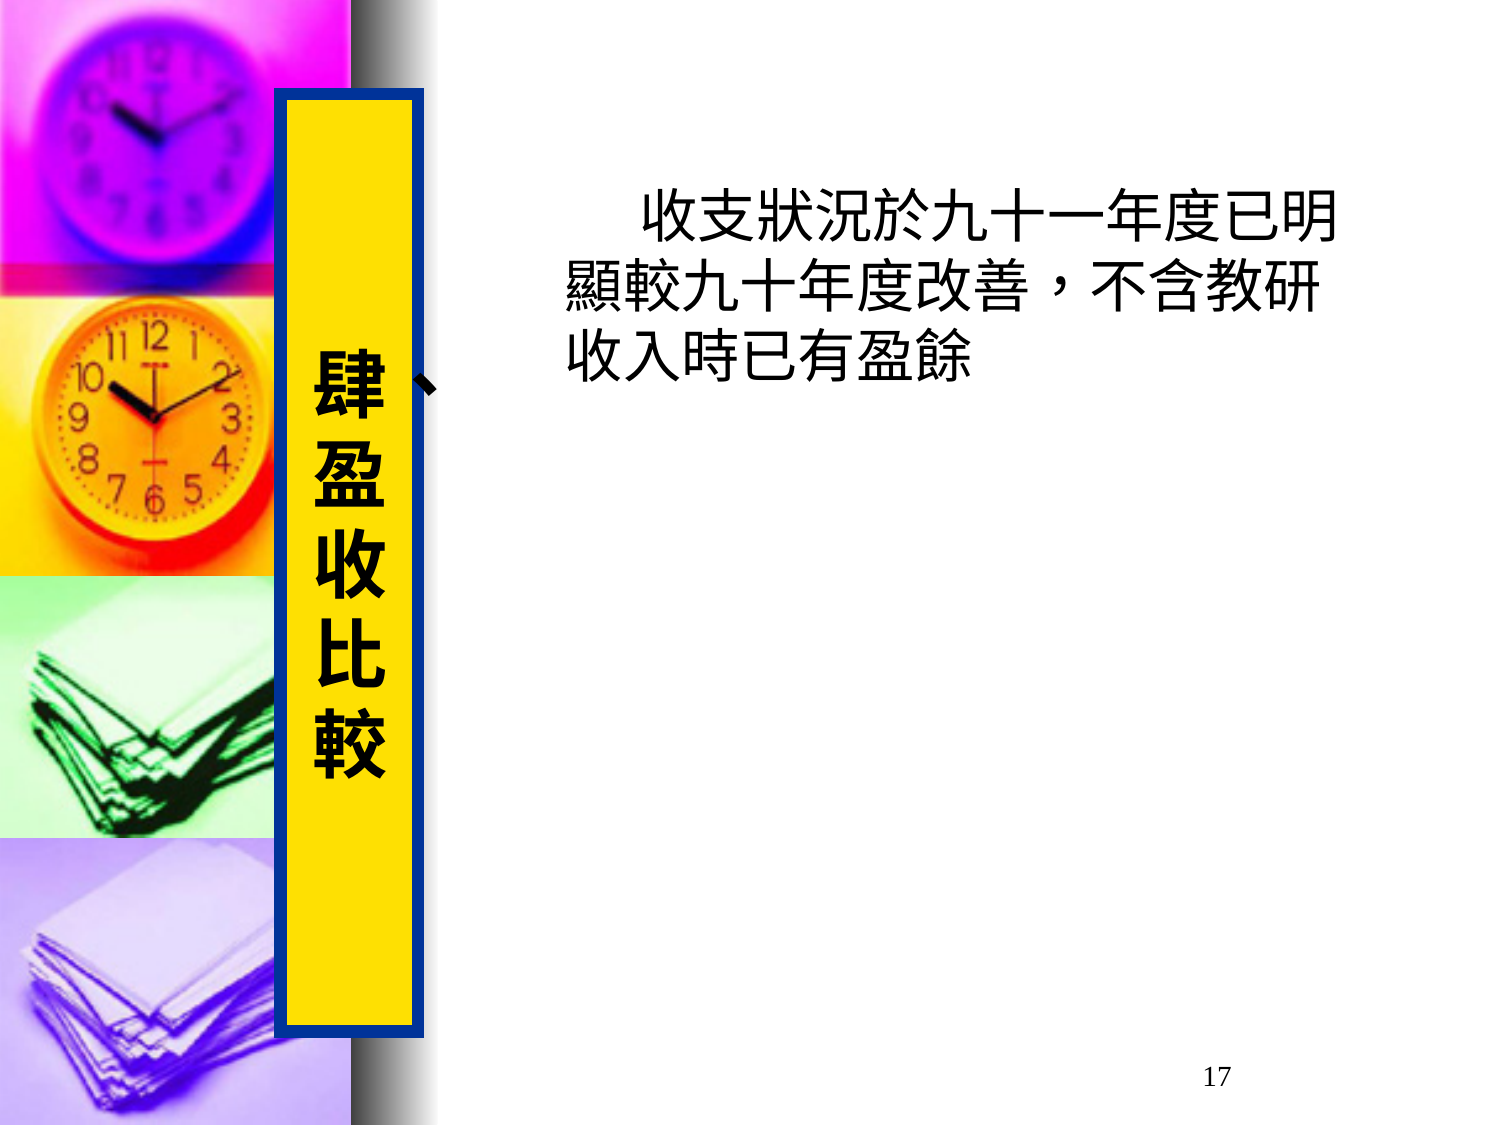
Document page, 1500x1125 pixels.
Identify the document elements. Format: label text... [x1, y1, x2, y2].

list 收支狀況於九十一年度已明顯較九十年度改善，不含教研收入時已有盈餘 [437, 275, 1388, 876]
title 肆、盈收比較 [280, 93, 419, 1032]
text_box [1187, 1050, 1500, 1125]
